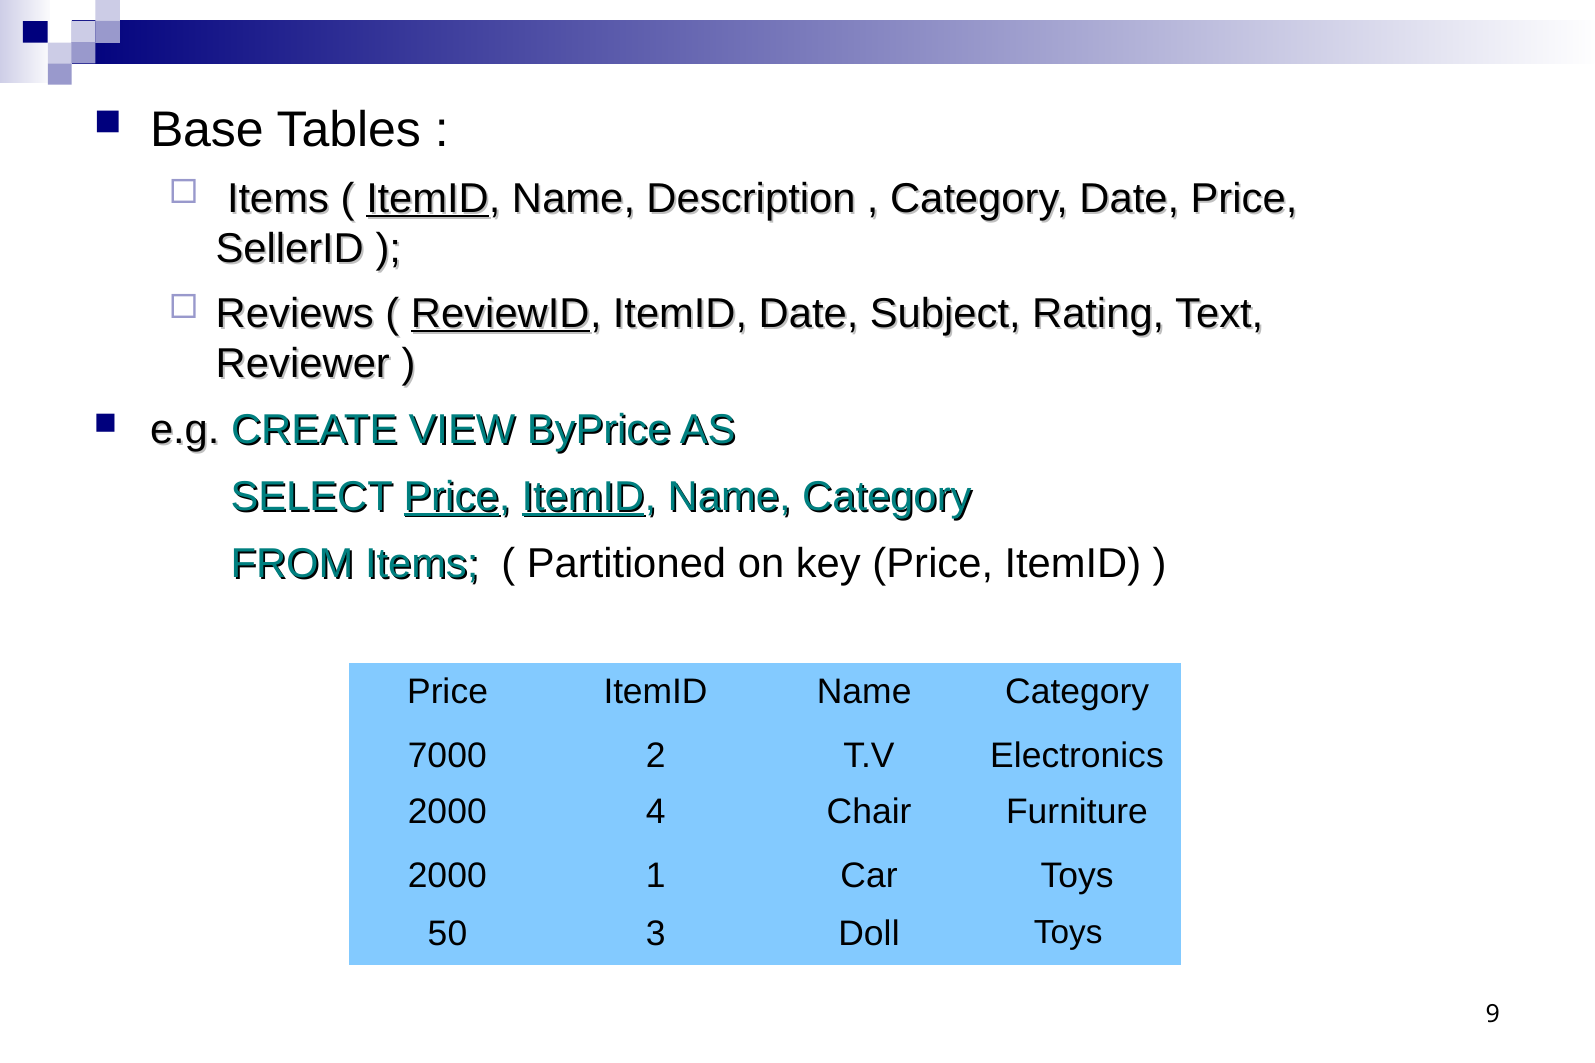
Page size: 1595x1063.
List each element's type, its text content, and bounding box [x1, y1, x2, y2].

table_cell T.V [765, 728, 973, 783]
table_header ItemID [546, 663, 765, 728]
table_cell 2 [546, 728, 765, 783]
table_cell Furniture [973, 783, 1181, 848]
table_cell 3 [546, 906, 765, 965]
table_cell 2000 [349, 848, 546, 906]
table_cell 7000 [349, 728, 546, 783]
table_cell Toys [973, 848, 1181, 906]
table_cell 4 [546, 783, 765, 848]
list Base Tables : Items ( ItemID, Name, Description , Category, Date, Price, SellerID ); Reviews ( ReviewID, ItemID, Date, Subject, Rating, Text, Reviewer ) e.g. CREATE VIEW ByPrice AS SELECT Price, ItemID, Name, Category FROM Items; ( Partitioned on key (Price, ItemID) ) [79, 88, 1418, 886]
table_cell 1 [546, 848, 765, 906]
table_header Name [765, 663, 973, 728]
table_header Price [349, 663, 546, 728]
table_cell Chair [765, 783, 973, 848]
table_cell Doll [765, 906, 973, 965]
table_cell Electronics [973, 728, 1181, 783]
table_cell Car [765, 848, 973, 906]
table_cell 50 [349, 906, 546, 965]
table_header Category [973, 663, 1181, 728]
table_cell 2000 [349, 783, 546, 848]
table_cell Toys [973, 906, 1181, 965]
